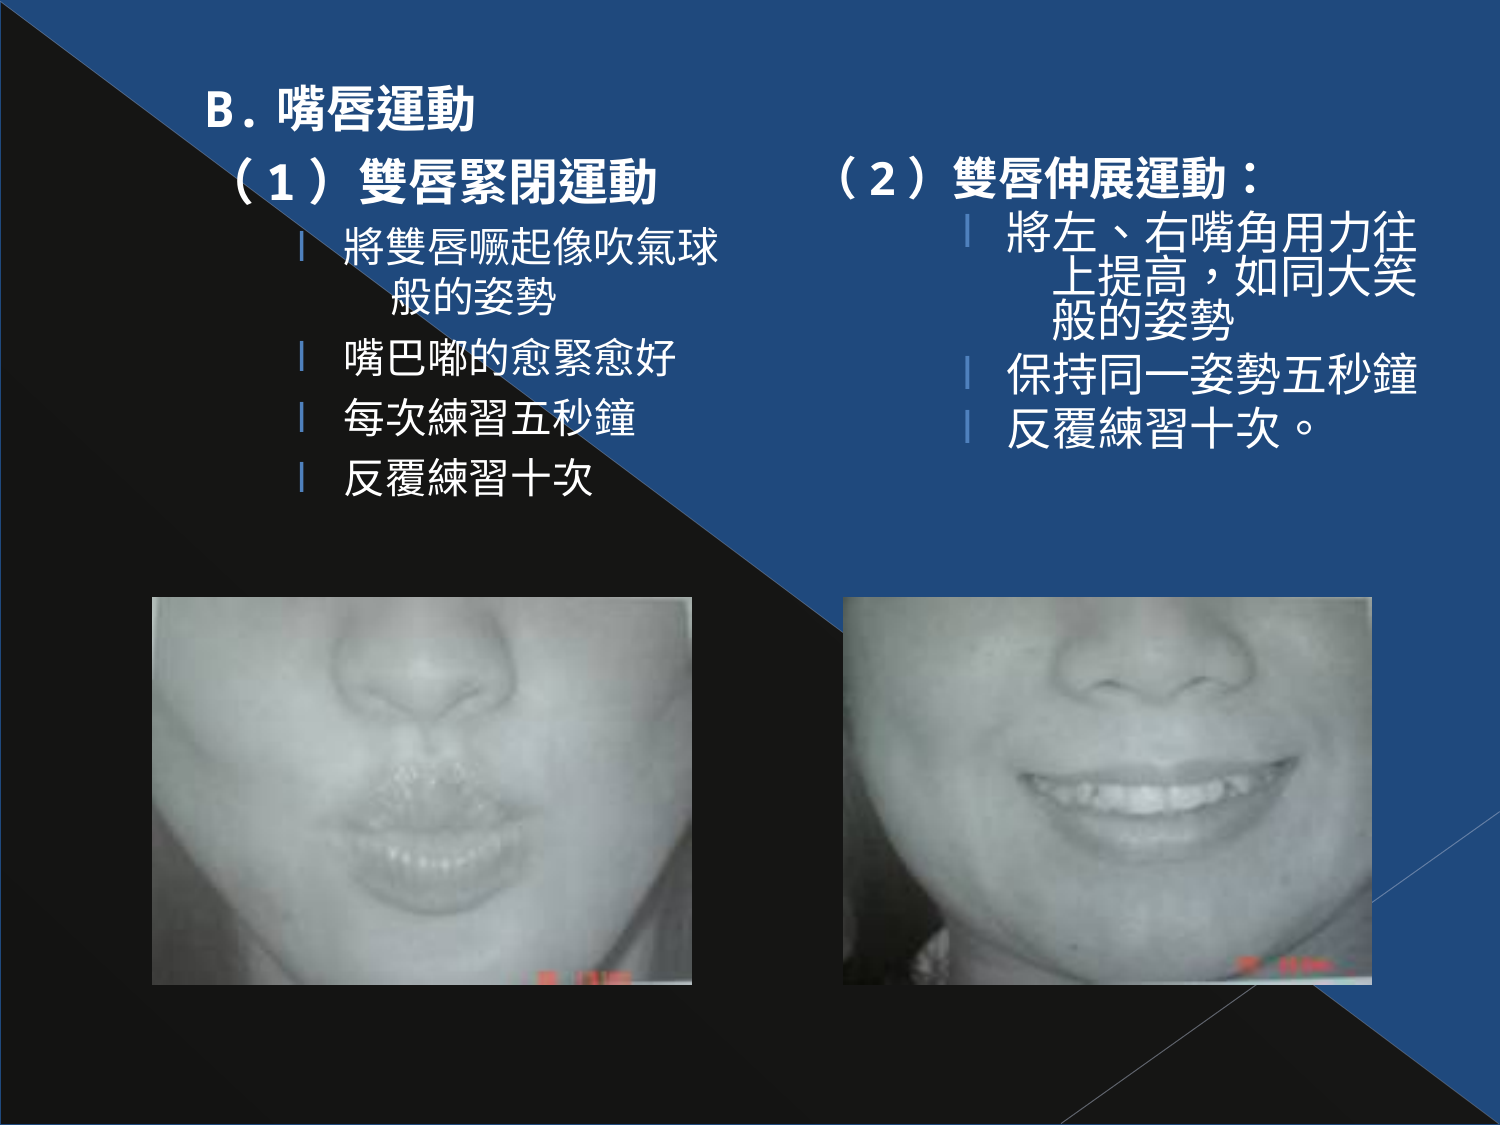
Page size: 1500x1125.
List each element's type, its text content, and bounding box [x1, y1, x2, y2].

text_box （2）雙唇伸展運動： 將左、右嘴角用力往上提高，如同大笑般的姿勢 保持同一姿勢五秒鐘 反覆練習十次。 [796, 152, 1437, 469]
list B.嘴唇運動 （1）雙唇緊閉運動 將雙唇噘起像吹氣球般的姿勢 嘴巴嘟的愈緊愈好 每次練習五秒鐘 反覆練習十次 [105, 70, 746, 540]
picture [843, 597, 1372, 985]
picture [152, 597, 692, 985]
